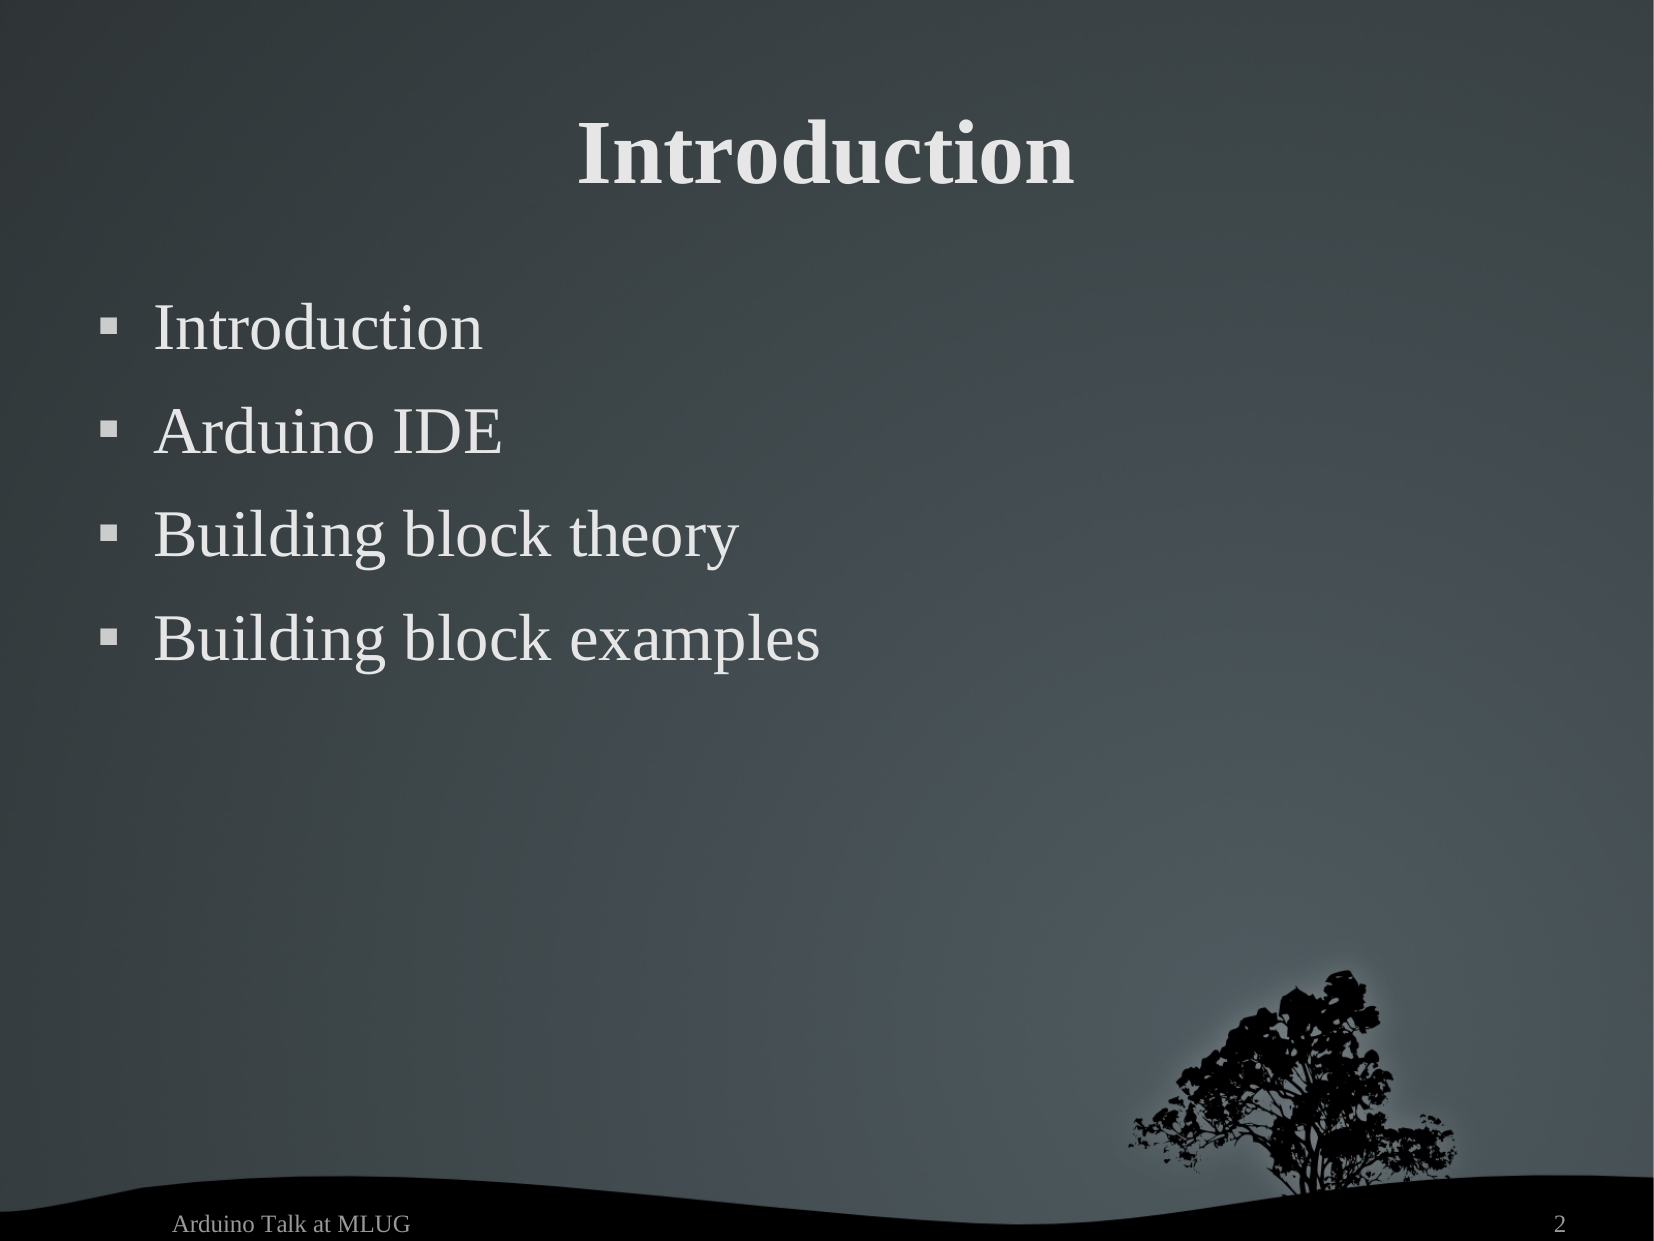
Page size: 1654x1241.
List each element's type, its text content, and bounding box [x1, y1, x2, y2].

list Introduction Arduino IDE Building block theory Building block examples [82, 290, 1571, 1109]
picture [0, 0, 1654, 1241]
title Introduction [82, 49, 1571, 257]
